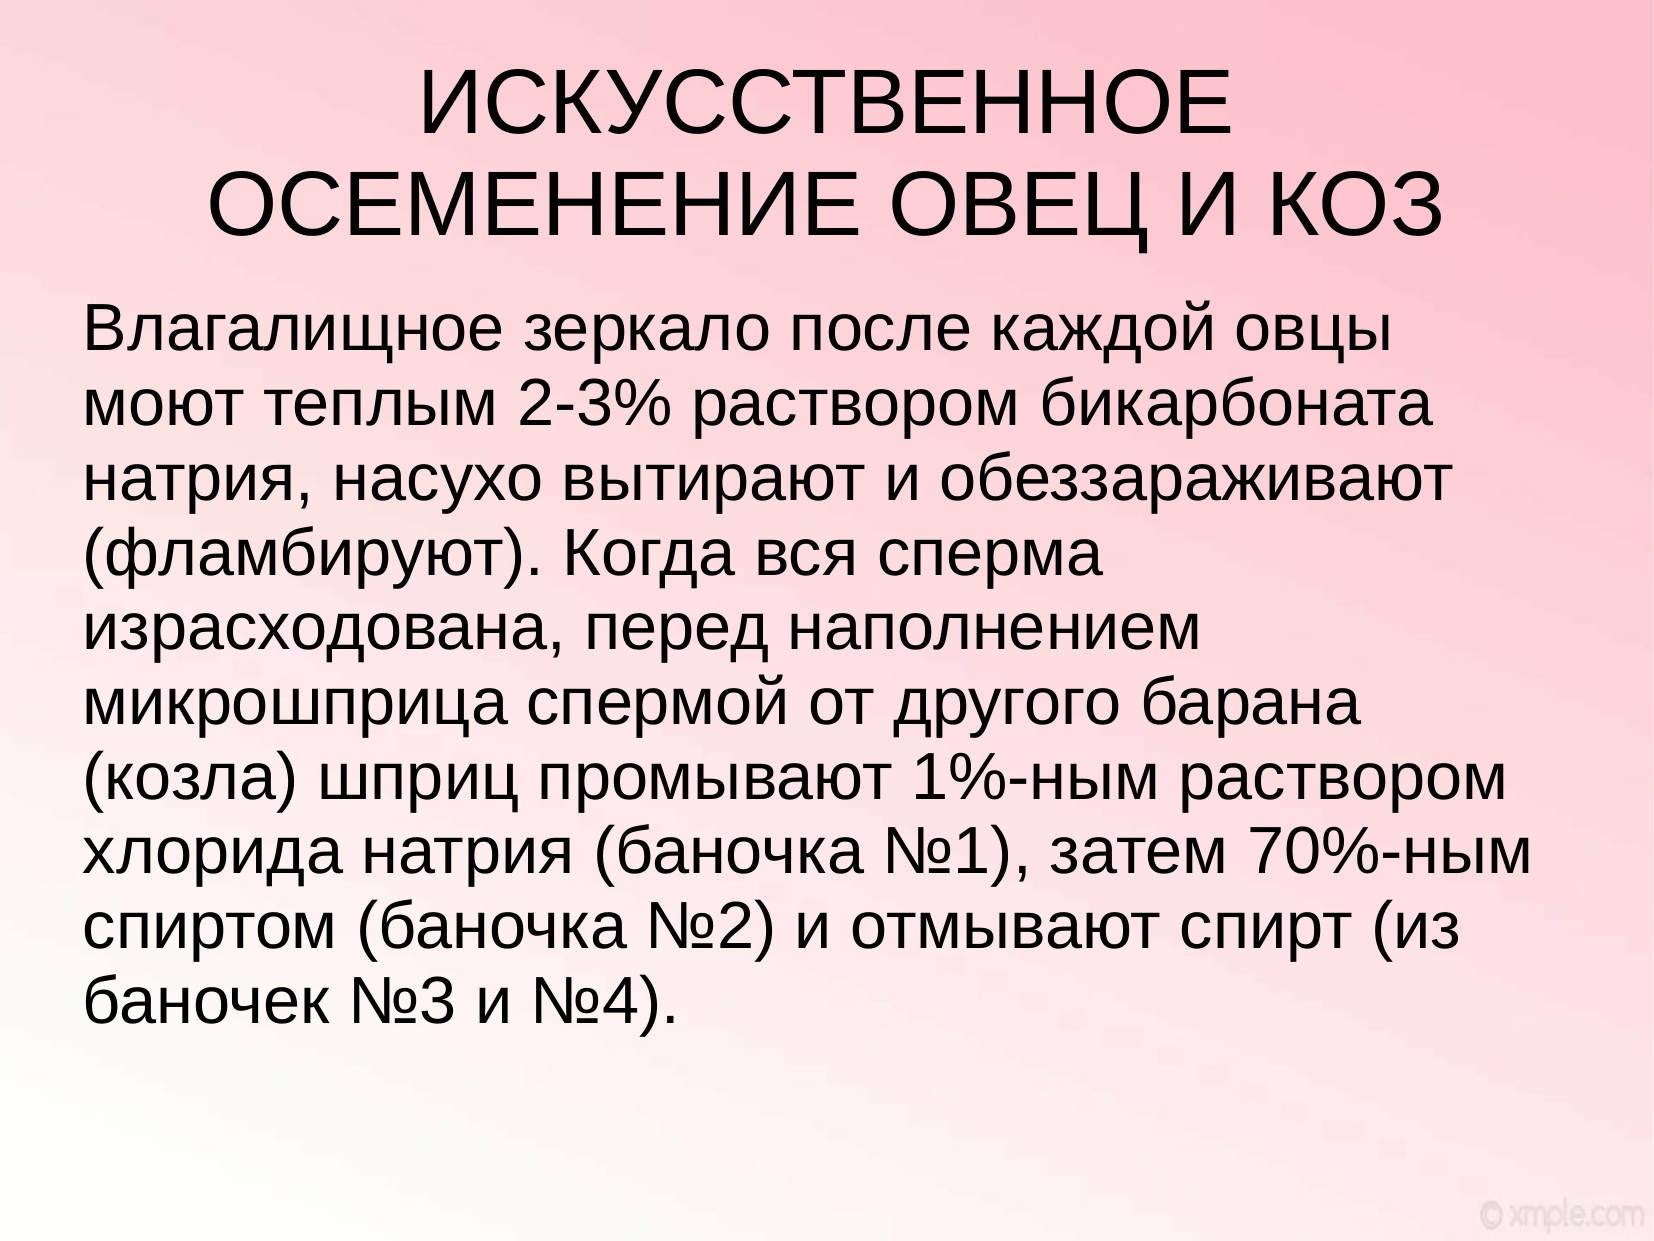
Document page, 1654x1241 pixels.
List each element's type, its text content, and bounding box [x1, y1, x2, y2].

picture [0, 0, 1654, 1241]
list Влагалищное зеркало после каждой овцы моют теплым 2-3% раствором бикарбоната натрия, насухо вытирают и обеззараживают (фламбируют). Когда вся сперма израсходована, перед наполнением микрошприца спермой от другого барана (козла) шприц промывают 1%-ным раствором хлорида натрия (баночка №1), затем 70%-ным спиртом (баночка №2) и отмывают спирт (из баночек №3 и №4). [82, 290, 1571, 1109]
title ИСКУССТВЕННОЕ ОСЕМЕНЕНИЕ ОВЕЦ И КОЗ [82, 49, 1571, 257]
